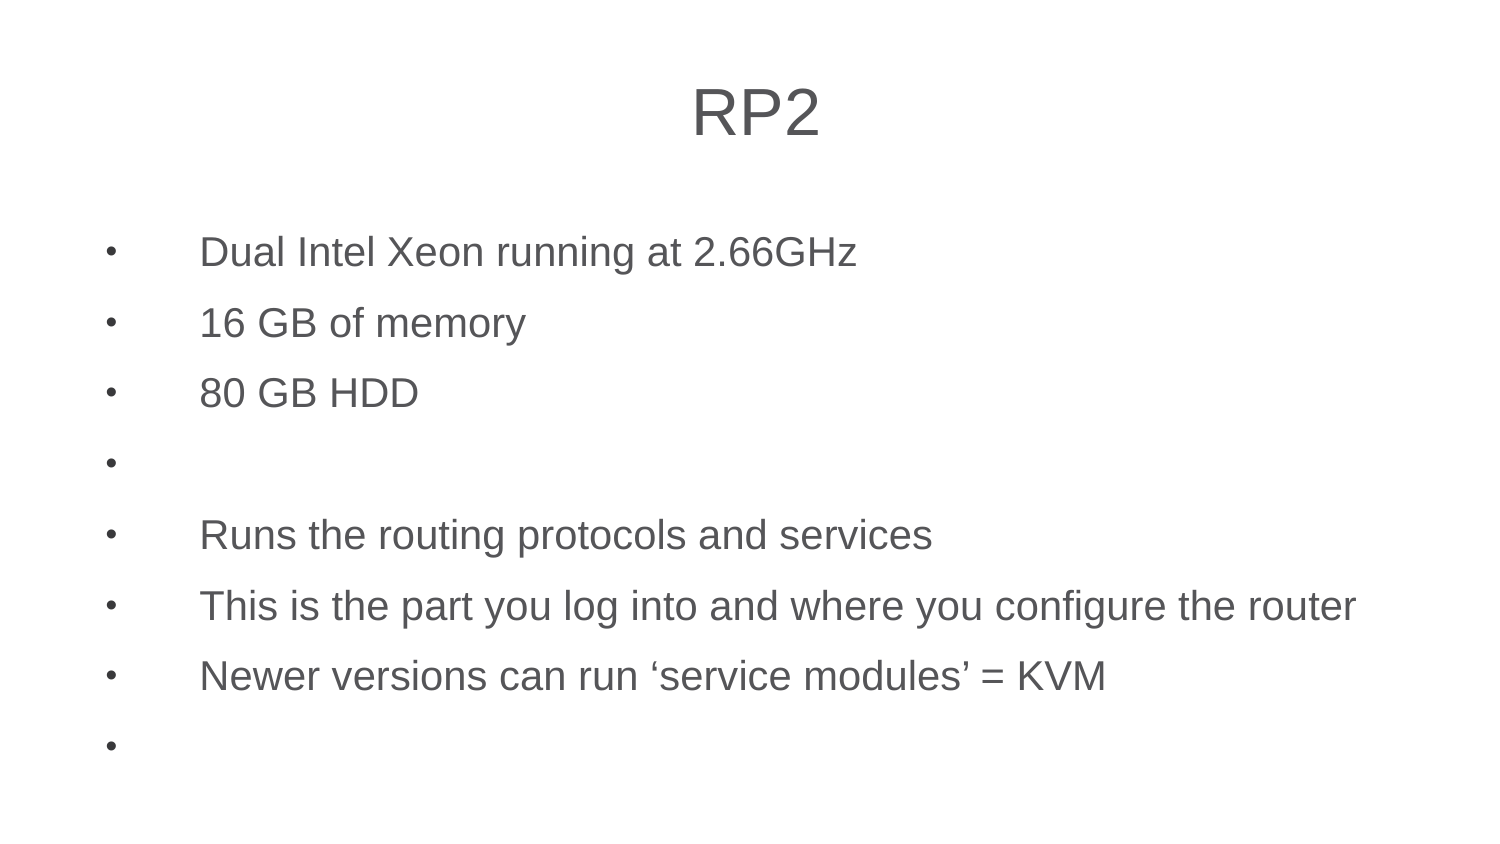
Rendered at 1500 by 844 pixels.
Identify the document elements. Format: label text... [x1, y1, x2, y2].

title RP2 [71, 55, 1441, 177]
list Dual Intel Xeon running at 2.66GHz 16 GB of memory 80 GB HDD Runs the routing protocols and services This is the part you log into and where you configure the router Newer versions can run ‘service modules’ = KVM [71, 221, 1441, 741]
